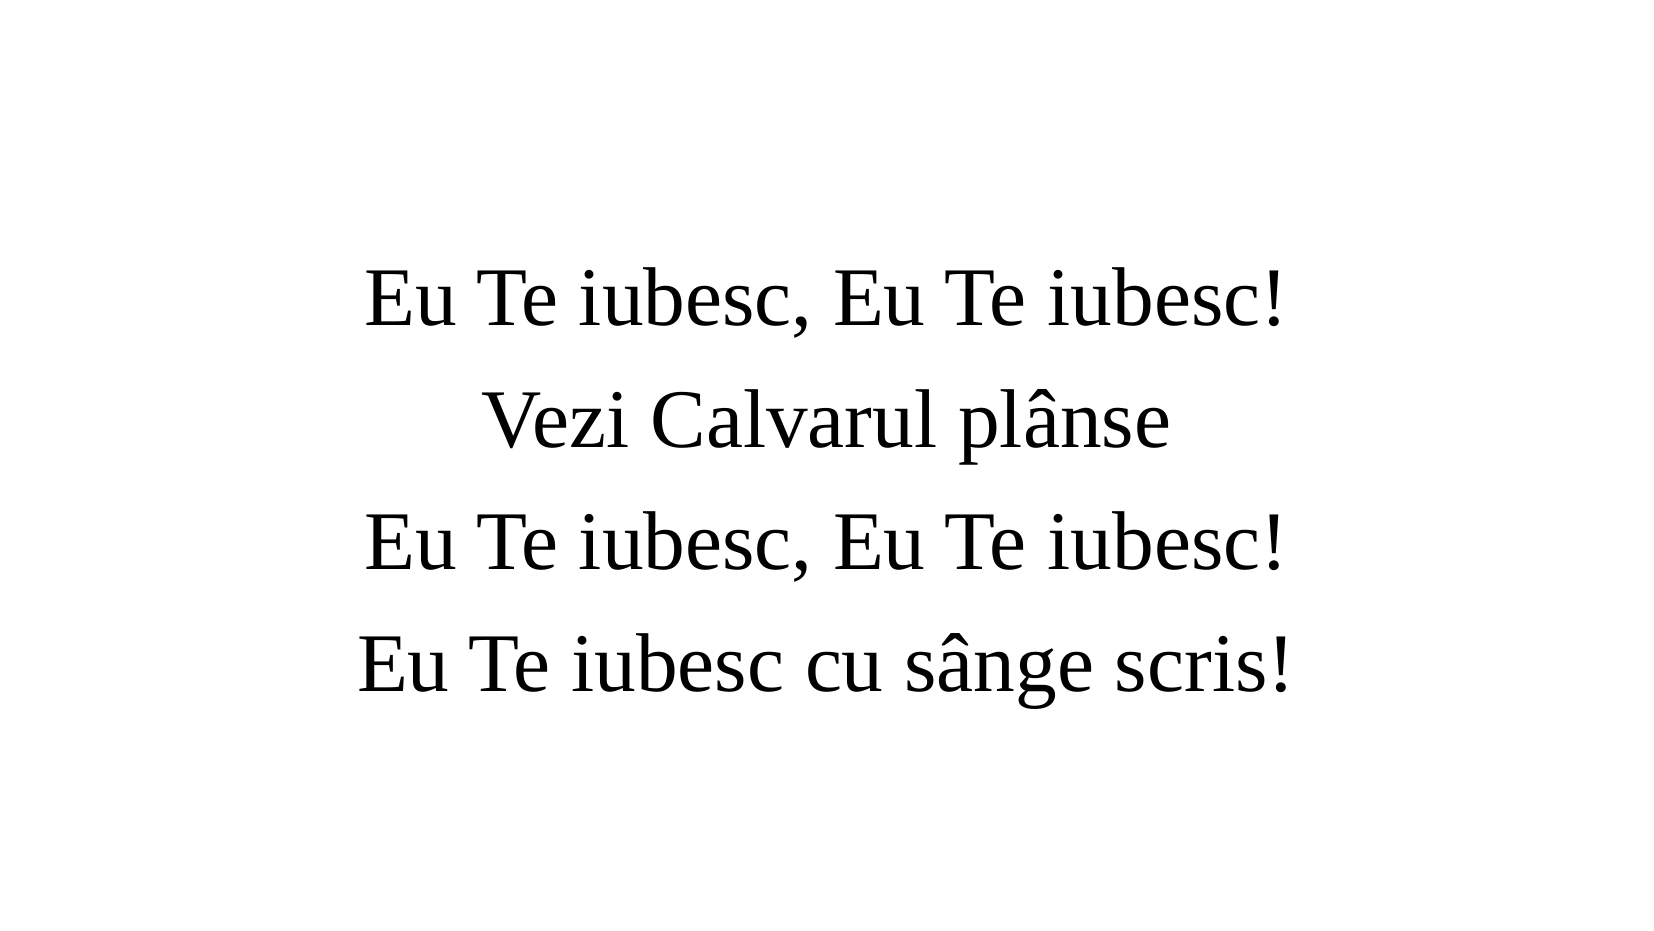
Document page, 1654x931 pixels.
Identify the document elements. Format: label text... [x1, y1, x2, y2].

subtitle Eu Te iubesc, Eu Te iubesc! Vezi Calvarul plânse Eu Te iubesc, Eu Te iubesc! Eu Te iubesc cu sânge scris! [118, 238, 1536, 712]
